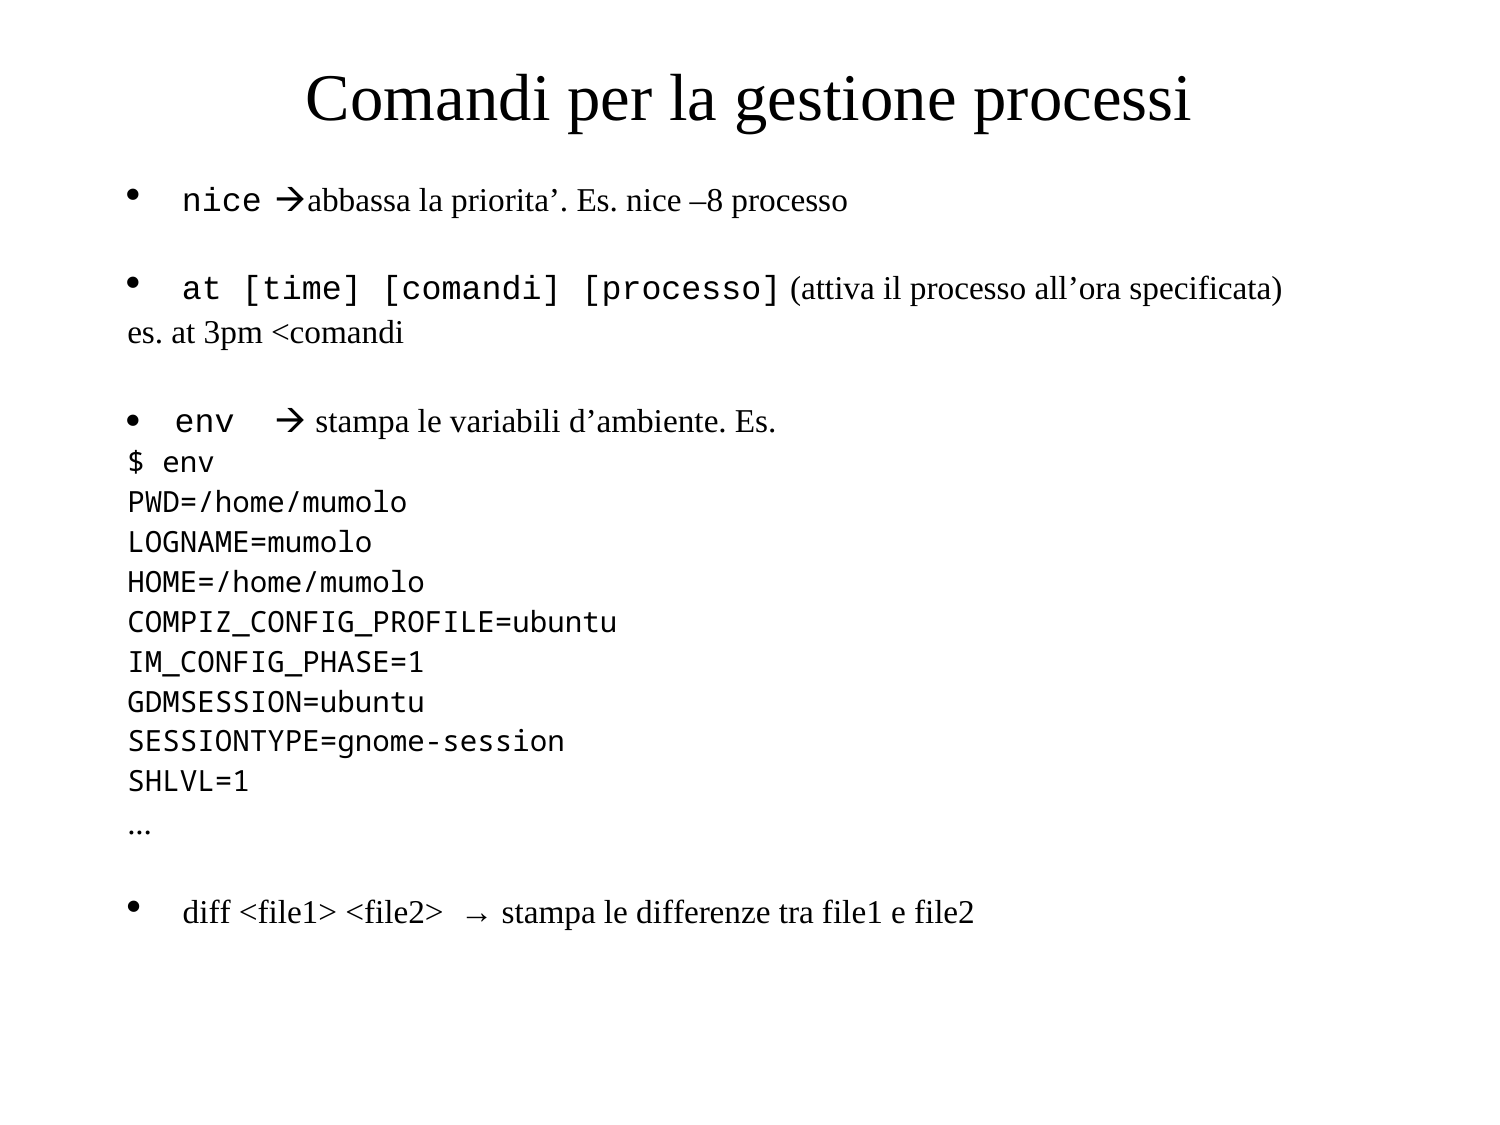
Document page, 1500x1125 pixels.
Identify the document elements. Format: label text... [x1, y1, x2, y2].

title Comandi per la gestione processi [112, 0, 1388, 174]
list nice abbassa la priorita’. Es. nice –8 processo at [time] [comandi] [processo] (attiva il processo all’ora specificata) es. at 3pm <comandi env  stampa le variabili d’ambiente. Es. $ env PWD=/home/mumolo LOGNAME=mumolo HOME=/home/mumolo COMPIZ_CONFIG_PROFILE=ubuntu IM_CONFIG_PHASE=1 GDMSESSION=ubuntu SESSIONTYPE=gnome-session SHLVL=1 ... diff <file1> <file2> → stampa le differenze tra file1 e file2 [112, 174, 1388, 979]
